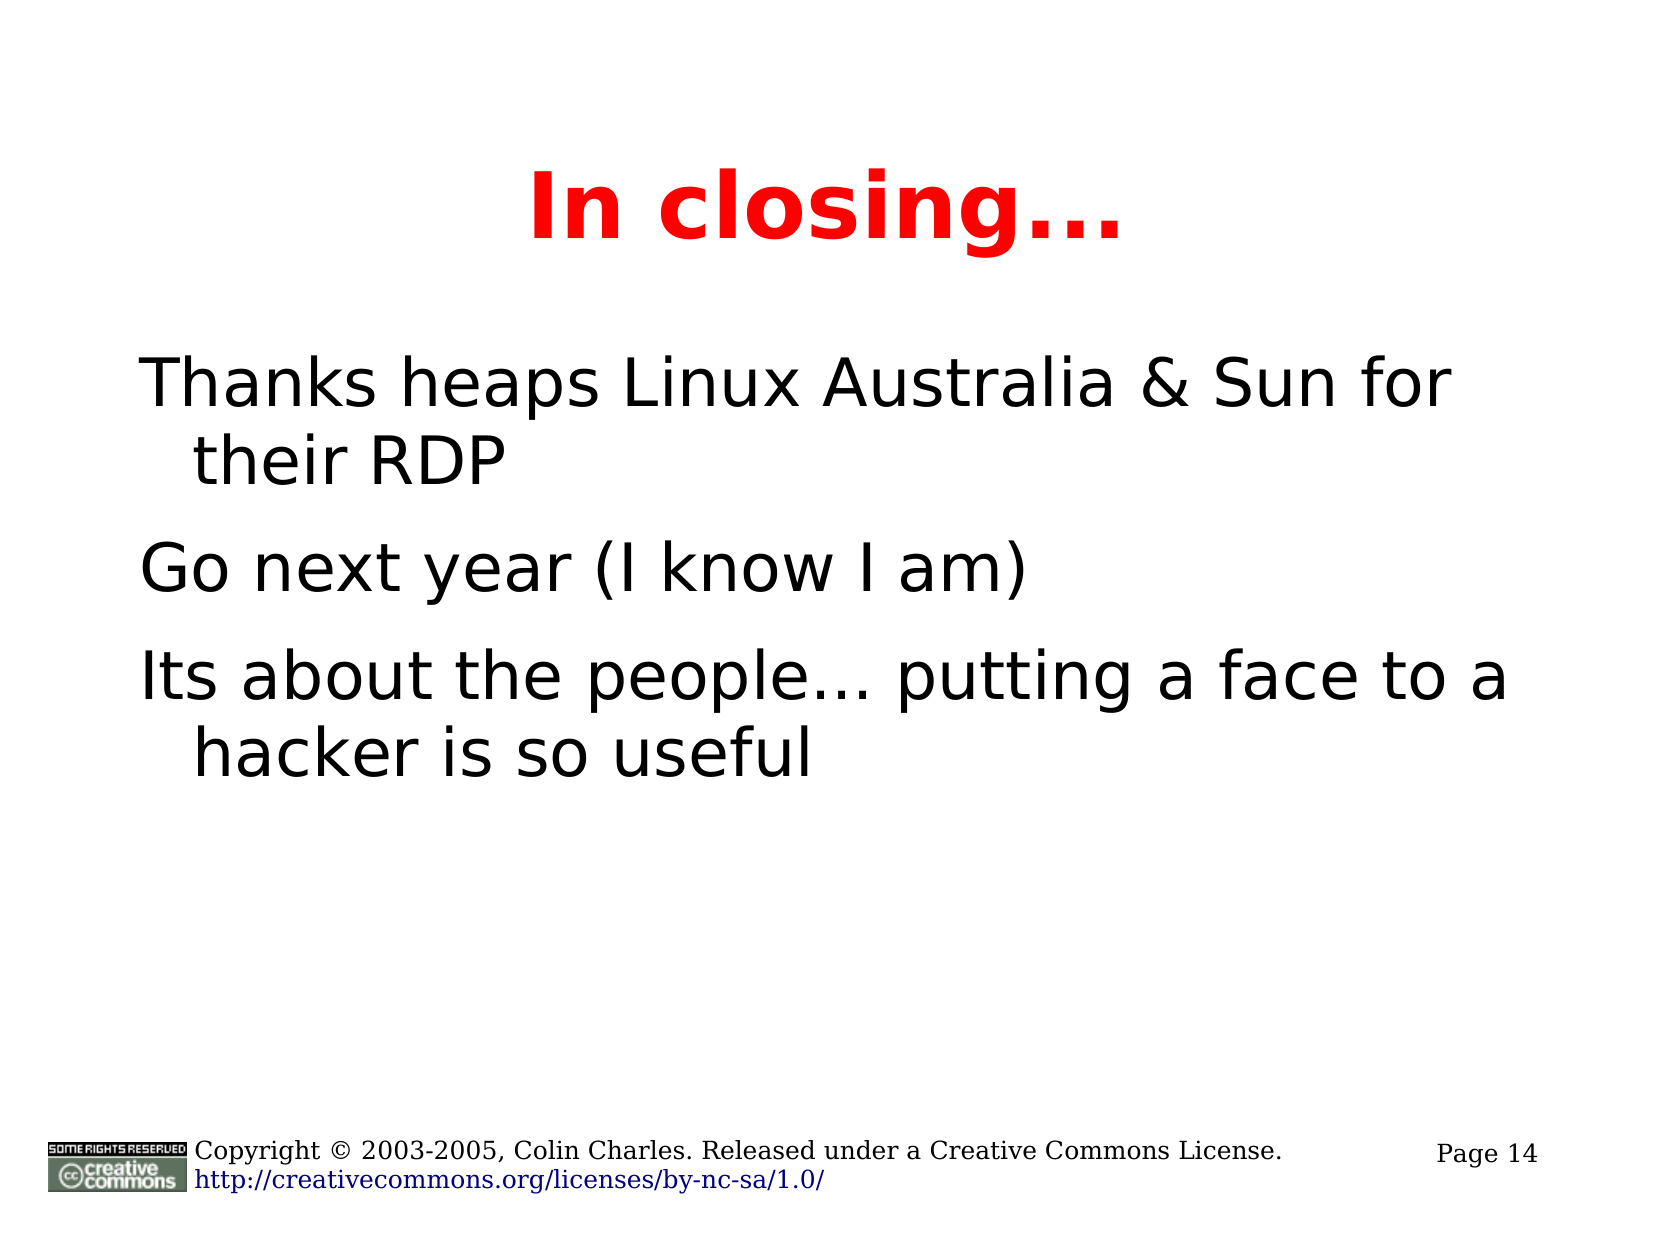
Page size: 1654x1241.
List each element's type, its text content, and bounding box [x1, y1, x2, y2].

picture [48, 1142, 187, 1192]
list Thanks heaps Linux Australia & Sun for their RDP Go next year (I know I am) Its about the people... putting a face to a hacker is so useful [121, 344, 1534, 1127]
title In closing... [121, 102, 1534, 311]
